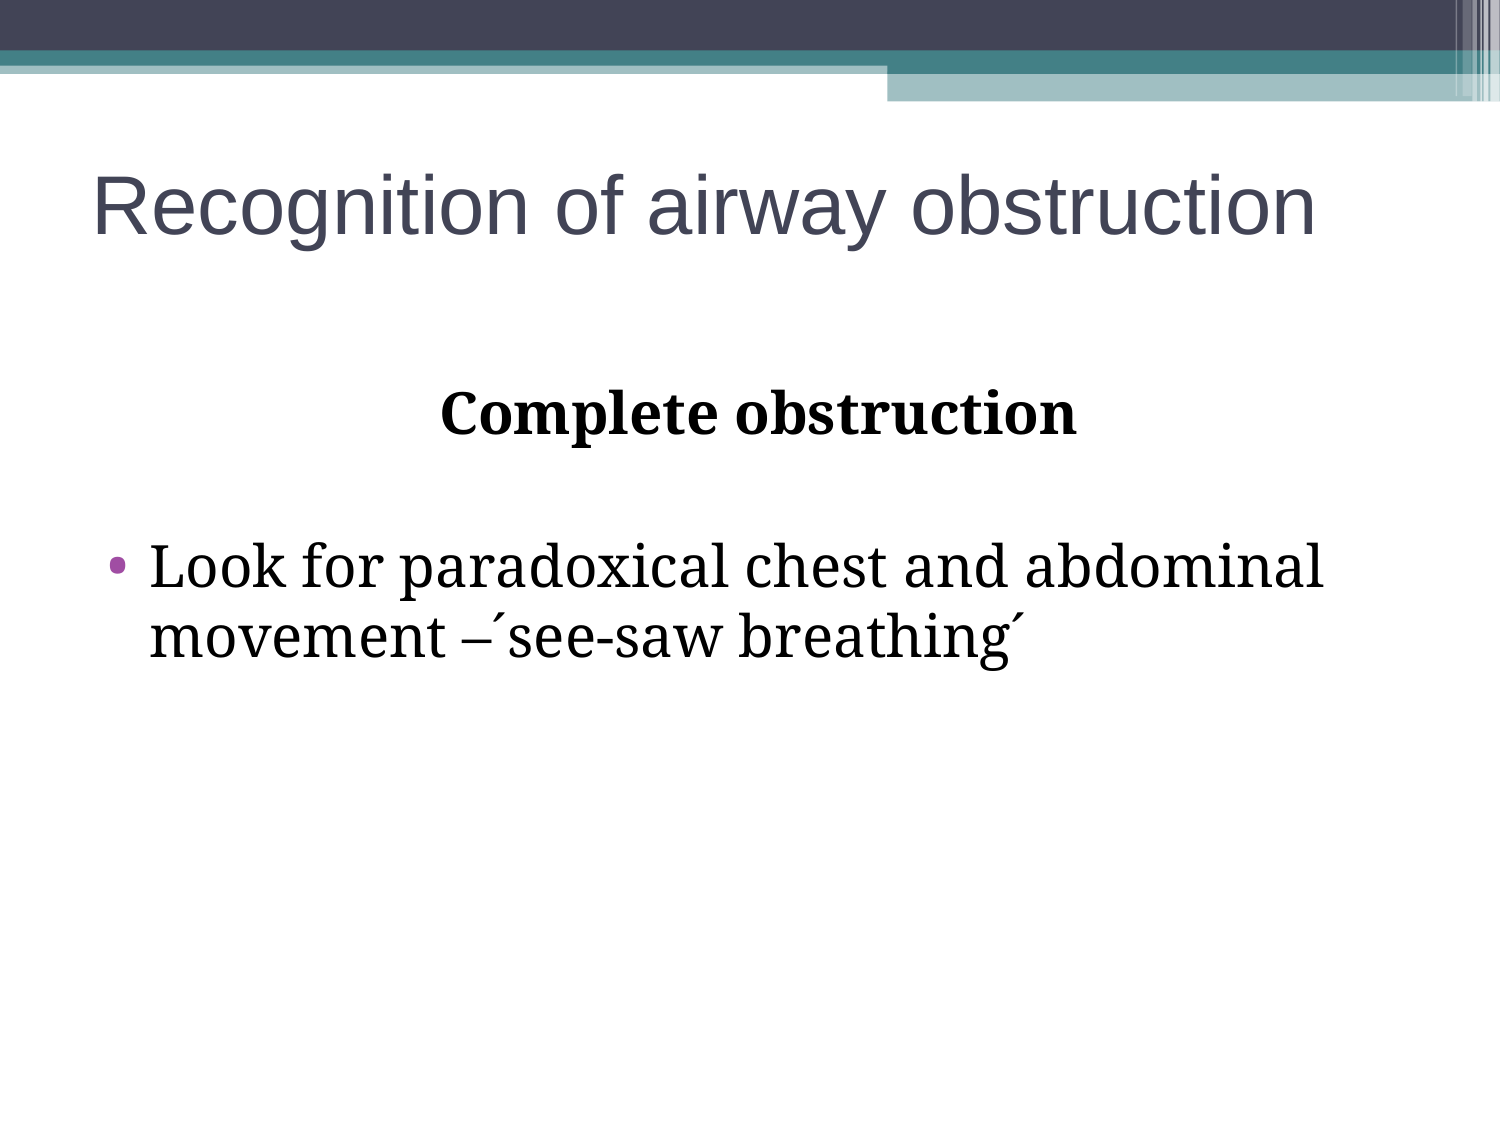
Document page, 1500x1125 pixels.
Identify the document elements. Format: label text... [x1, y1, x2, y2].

text_box Complete obstruction Look for paradoxical chest and abdominal movement –´see-saw breathing´ [75, 369, 1426, 774]
text_box Recognition of airway obstruction [76, 113, 1427, 289]
